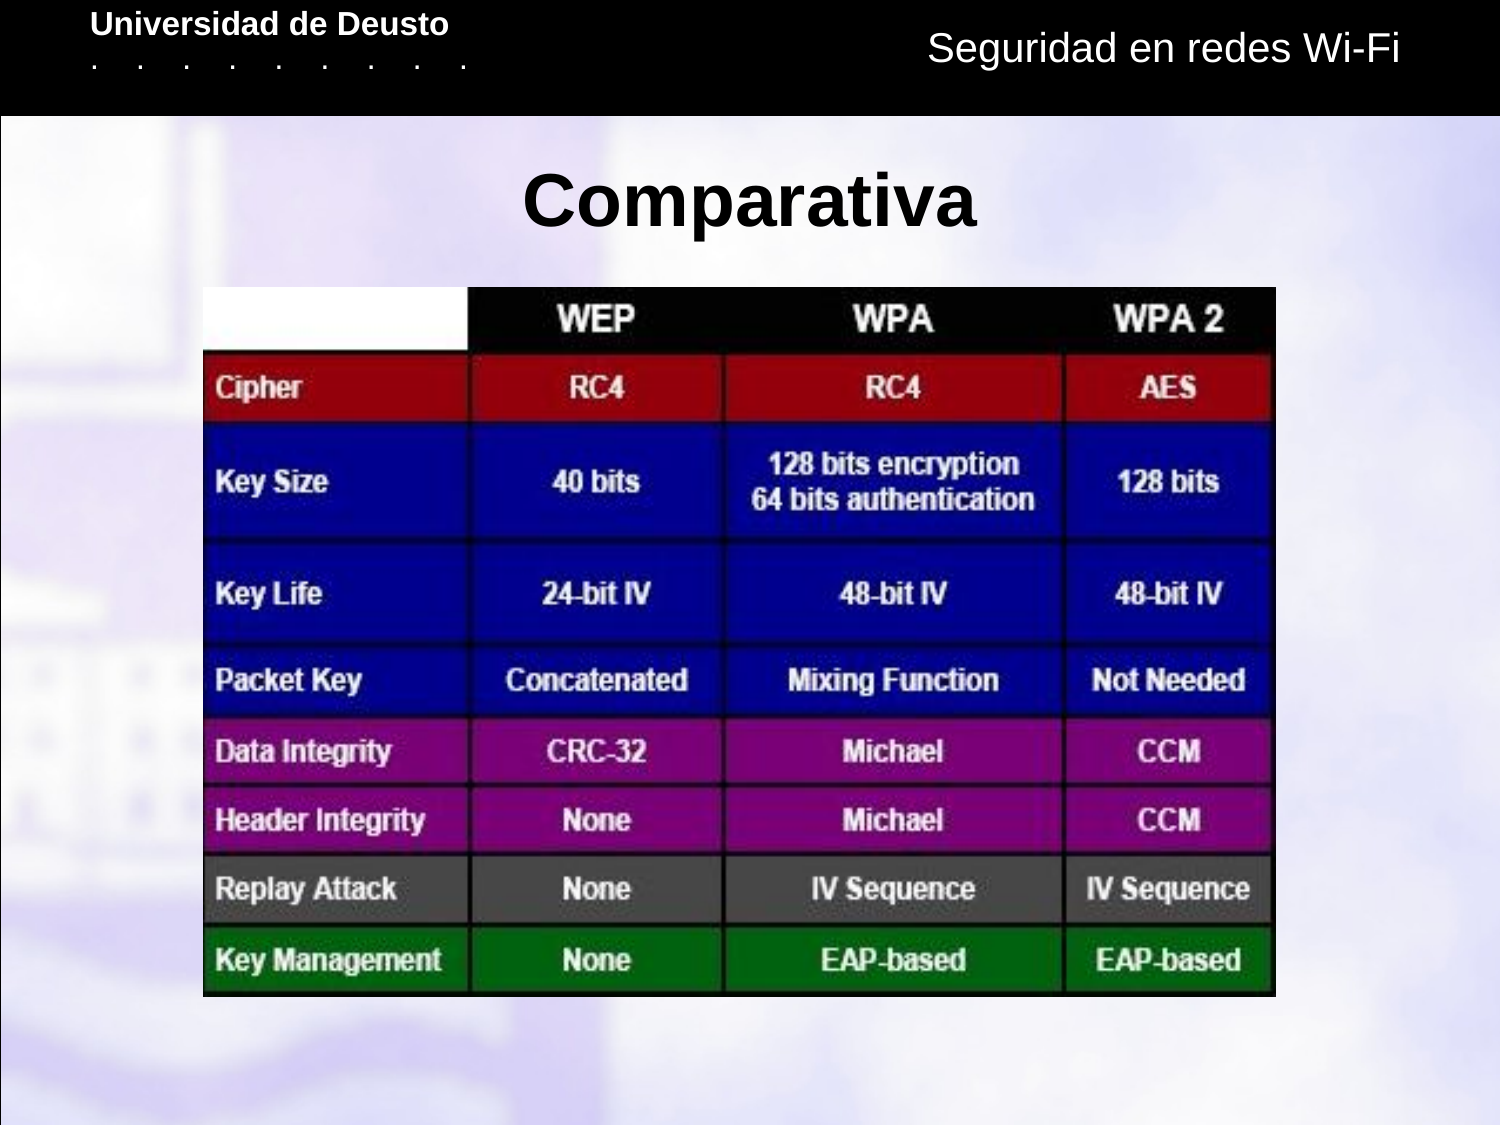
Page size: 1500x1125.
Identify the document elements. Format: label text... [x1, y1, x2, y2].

picture [1, 116, 1500, 1125]
title Comparativa [112, 137, 1388, 263]
